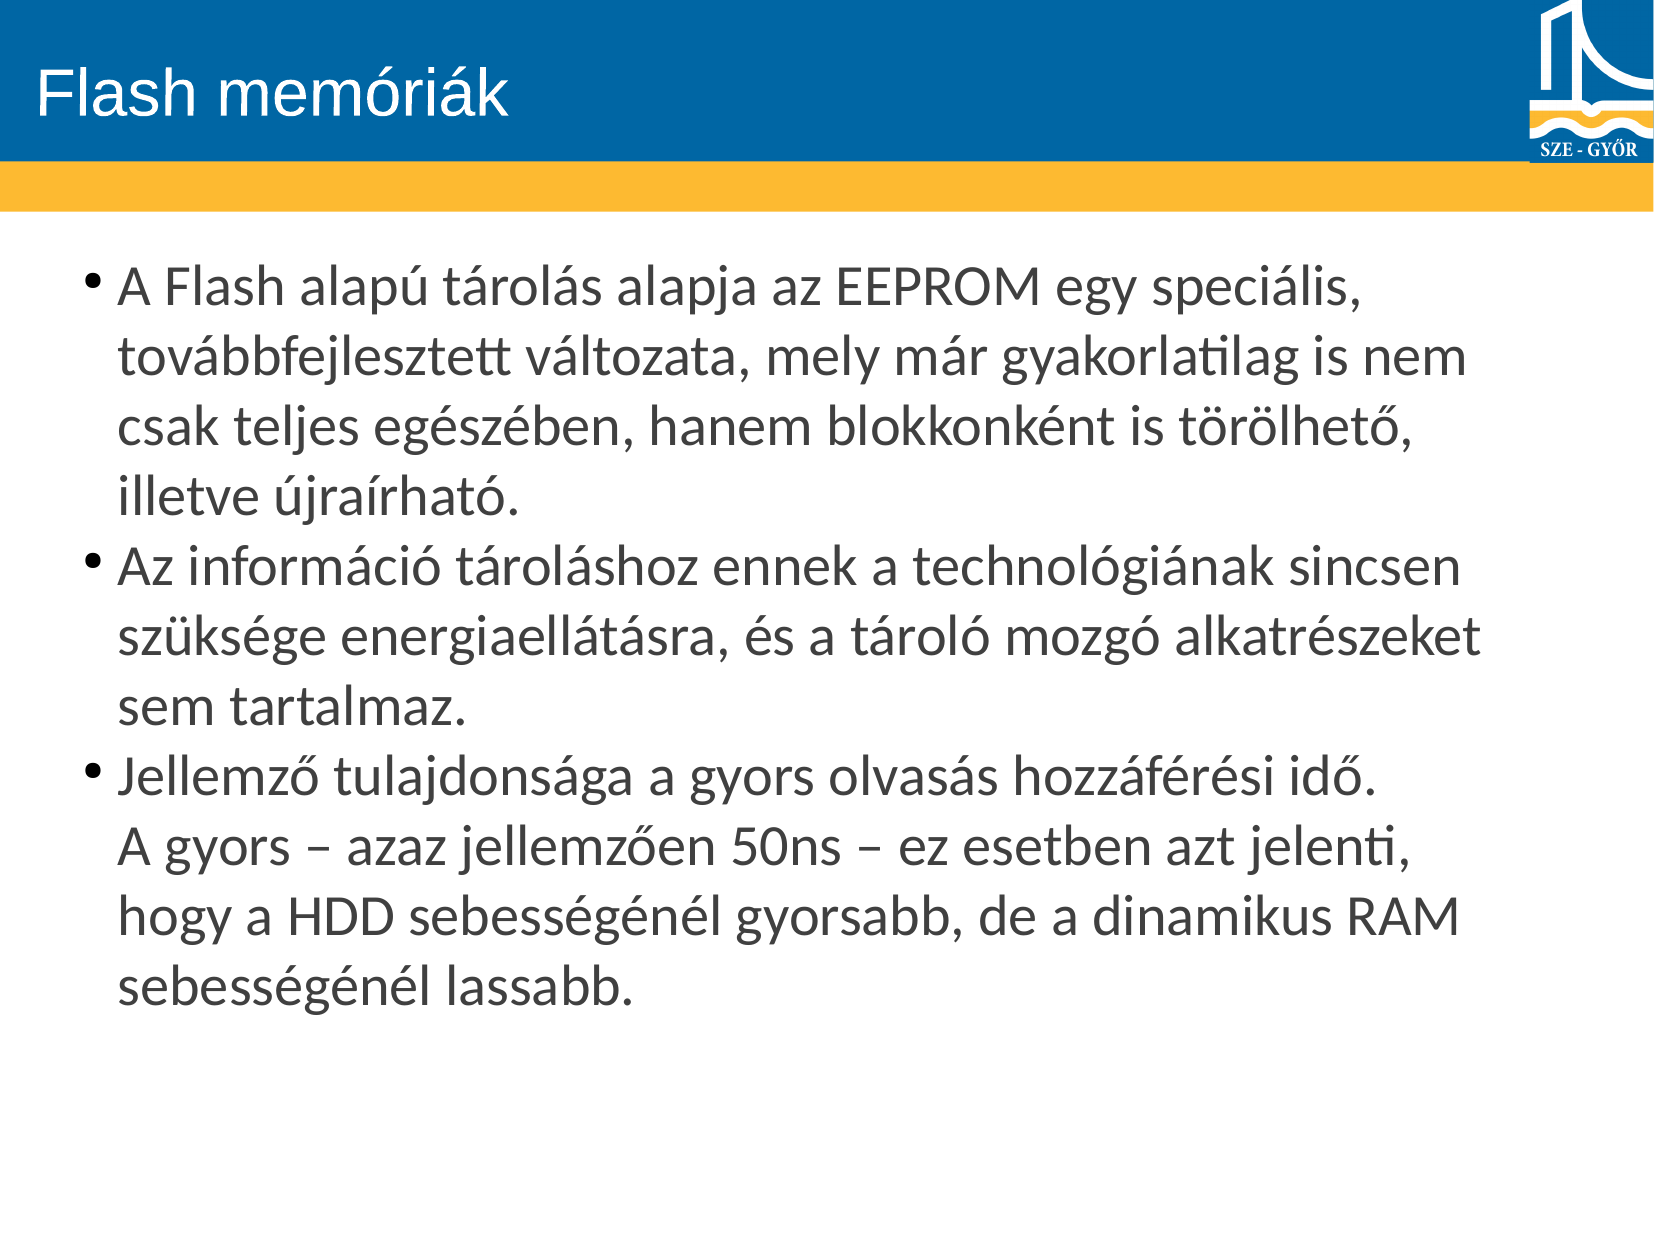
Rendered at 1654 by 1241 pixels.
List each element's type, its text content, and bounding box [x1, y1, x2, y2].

picture [1529, 0, 1654, 163]
text_box A Flash alapú tárolás alapja az EEPROM egy speciális, továbbfejlesztett változata, mely már gyakorlatilag is nem csak teljes egészében, hanem blokkonként is törölhető, illetve újraírható. Az információ tároláshoz ennek a technológiának sincsen szüksége energiaellátásra, és a tároló mozgó alkatrészeket sem tartalmaz. Jellemző tulajdonsága a gyors olvasás hozzáférési idő. A gyors – azaz jellemzően 50ns – ez esetben azt jelenti, hogy a HDD sebességénél gyorsabb, de a dinamikus RAM sebességénél lassabb. [82, 247, 1571, 1198]
text_box Flash memóriák [34, 48, 1524, 144]
